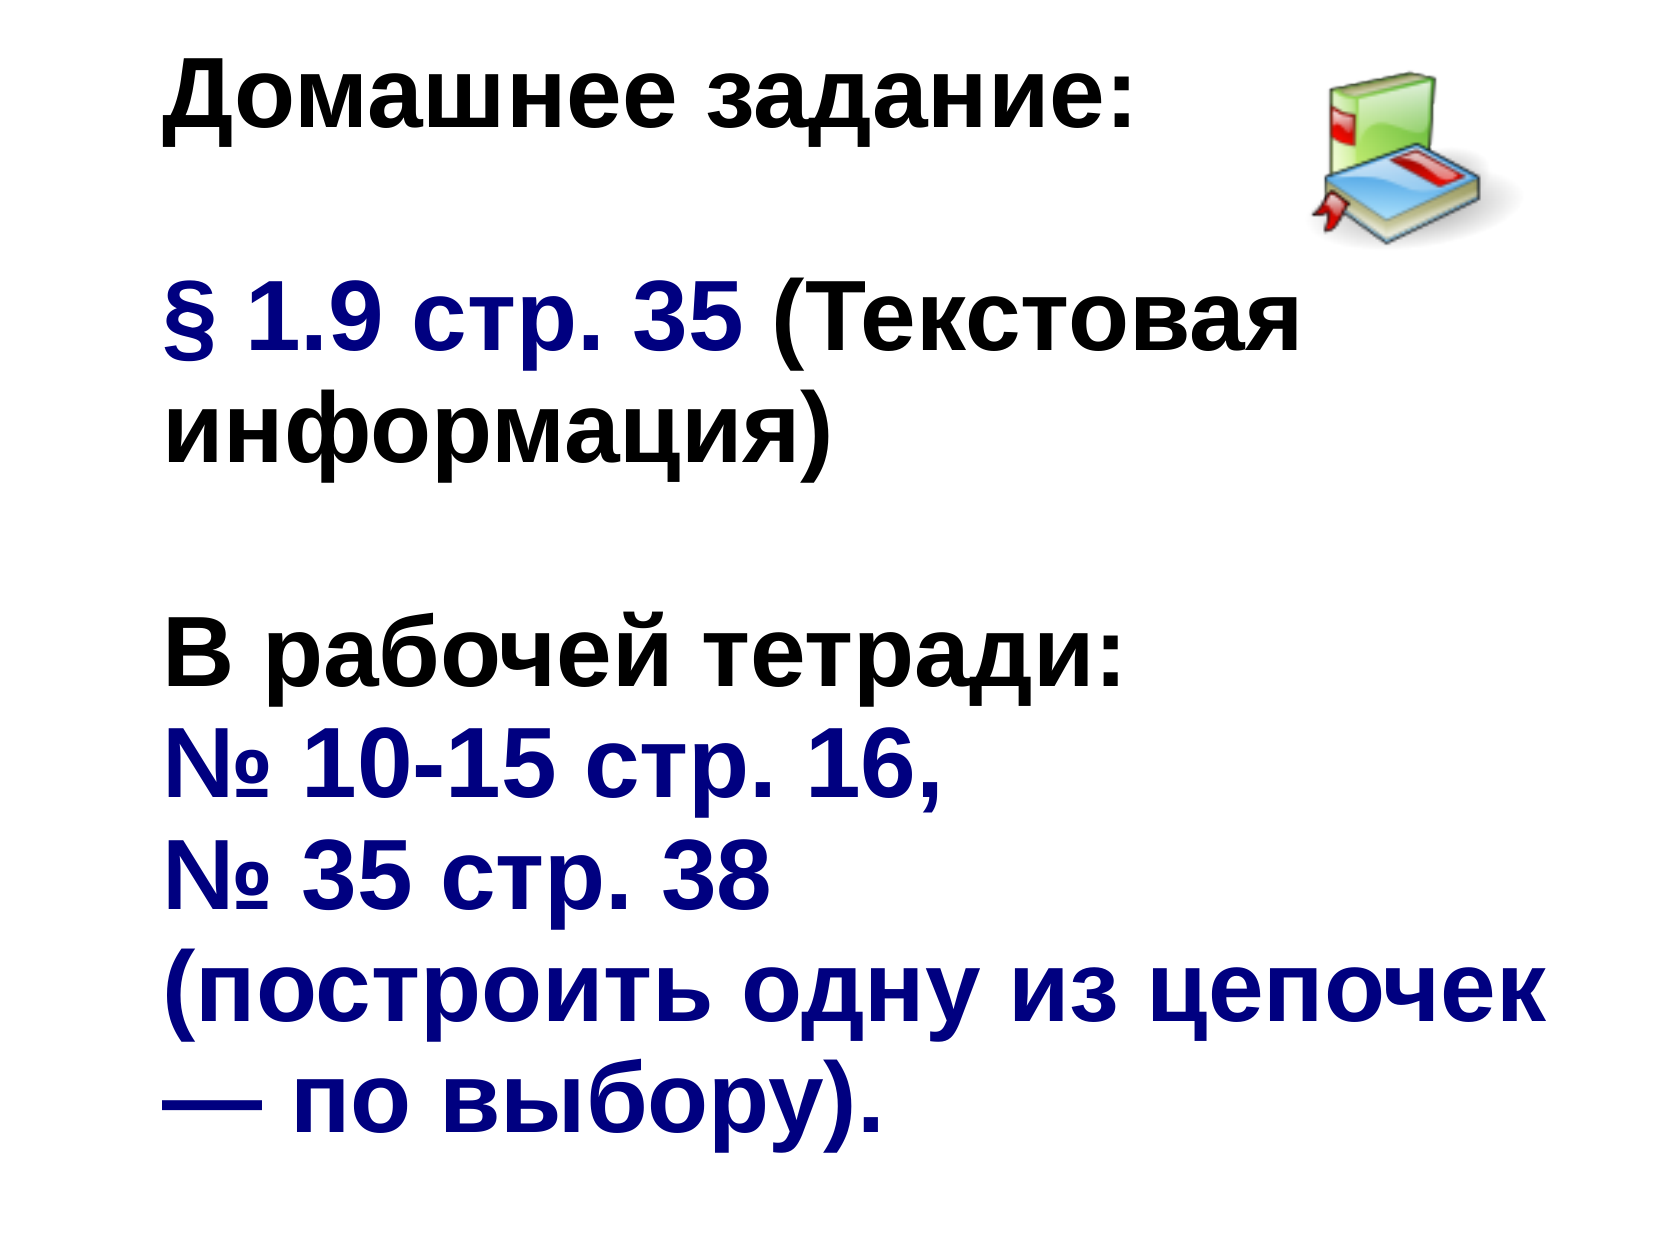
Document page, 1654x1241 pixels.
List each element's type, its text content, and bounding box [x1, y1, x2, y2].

picture [1299, 58, 1530, 266]
text_box Домашнее задание: § 1.9 стр. 35 (Текстовая информация) В рабочей тетради: № 10-15 стр. 16, № 35 стр. 38 (построить одну из цепочек — по выбору). [147, 29, 1595, 1211]
